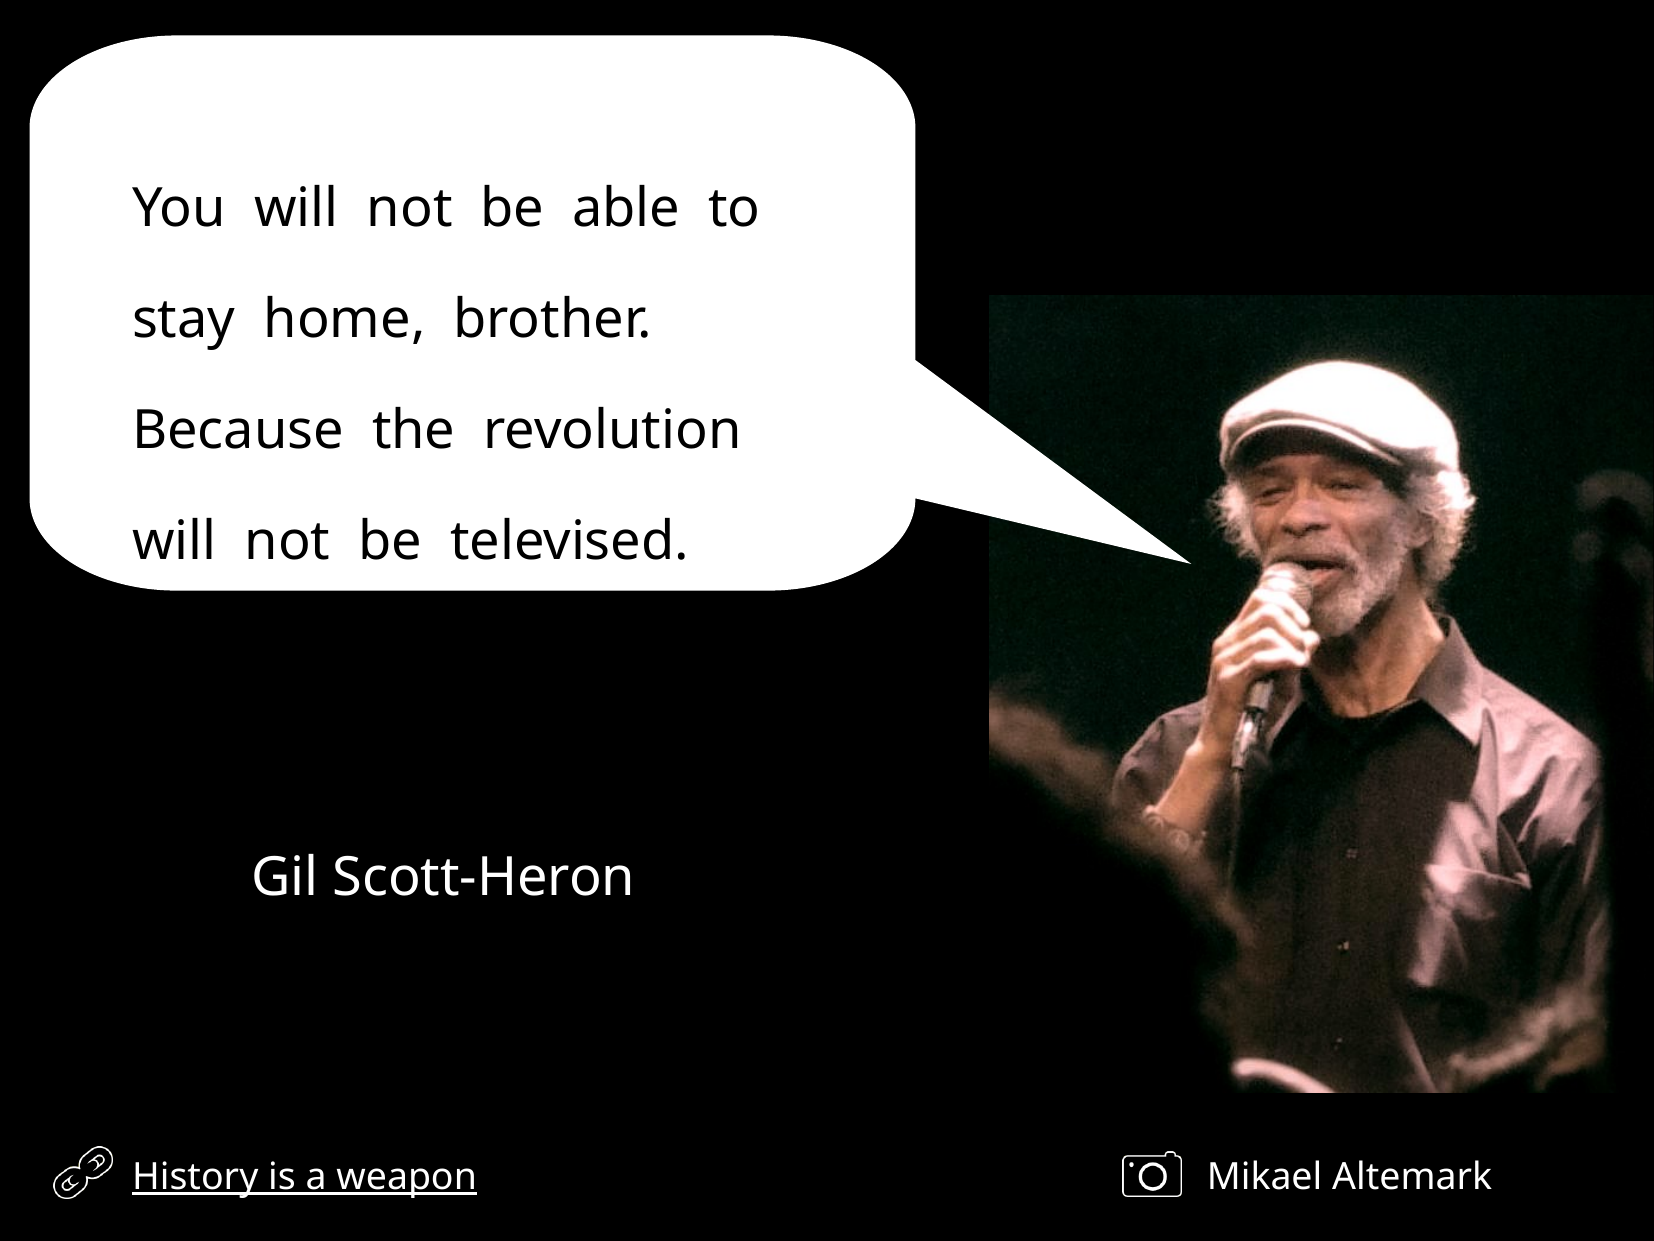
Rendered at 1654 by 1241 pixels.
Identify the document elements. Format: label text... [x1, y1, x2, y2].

picture [53, 1146, 113, 1199]
text_box History is a weapon [117, 1141, 478, 1199]
text_box You will not be able to stay home, brother. Because the revolution will not be televised. [117, 124, 833, 526]
picture [989, 295, 1654, 1093]
text_box Mikael Altemark [1192, 1142, 1500, 1199]
picture [1122, 1151, 1182, 1197]
text_box Gil Scott-Heron [236, 830, 745, 916]
text_box [0, 0, 1654, 1241]
